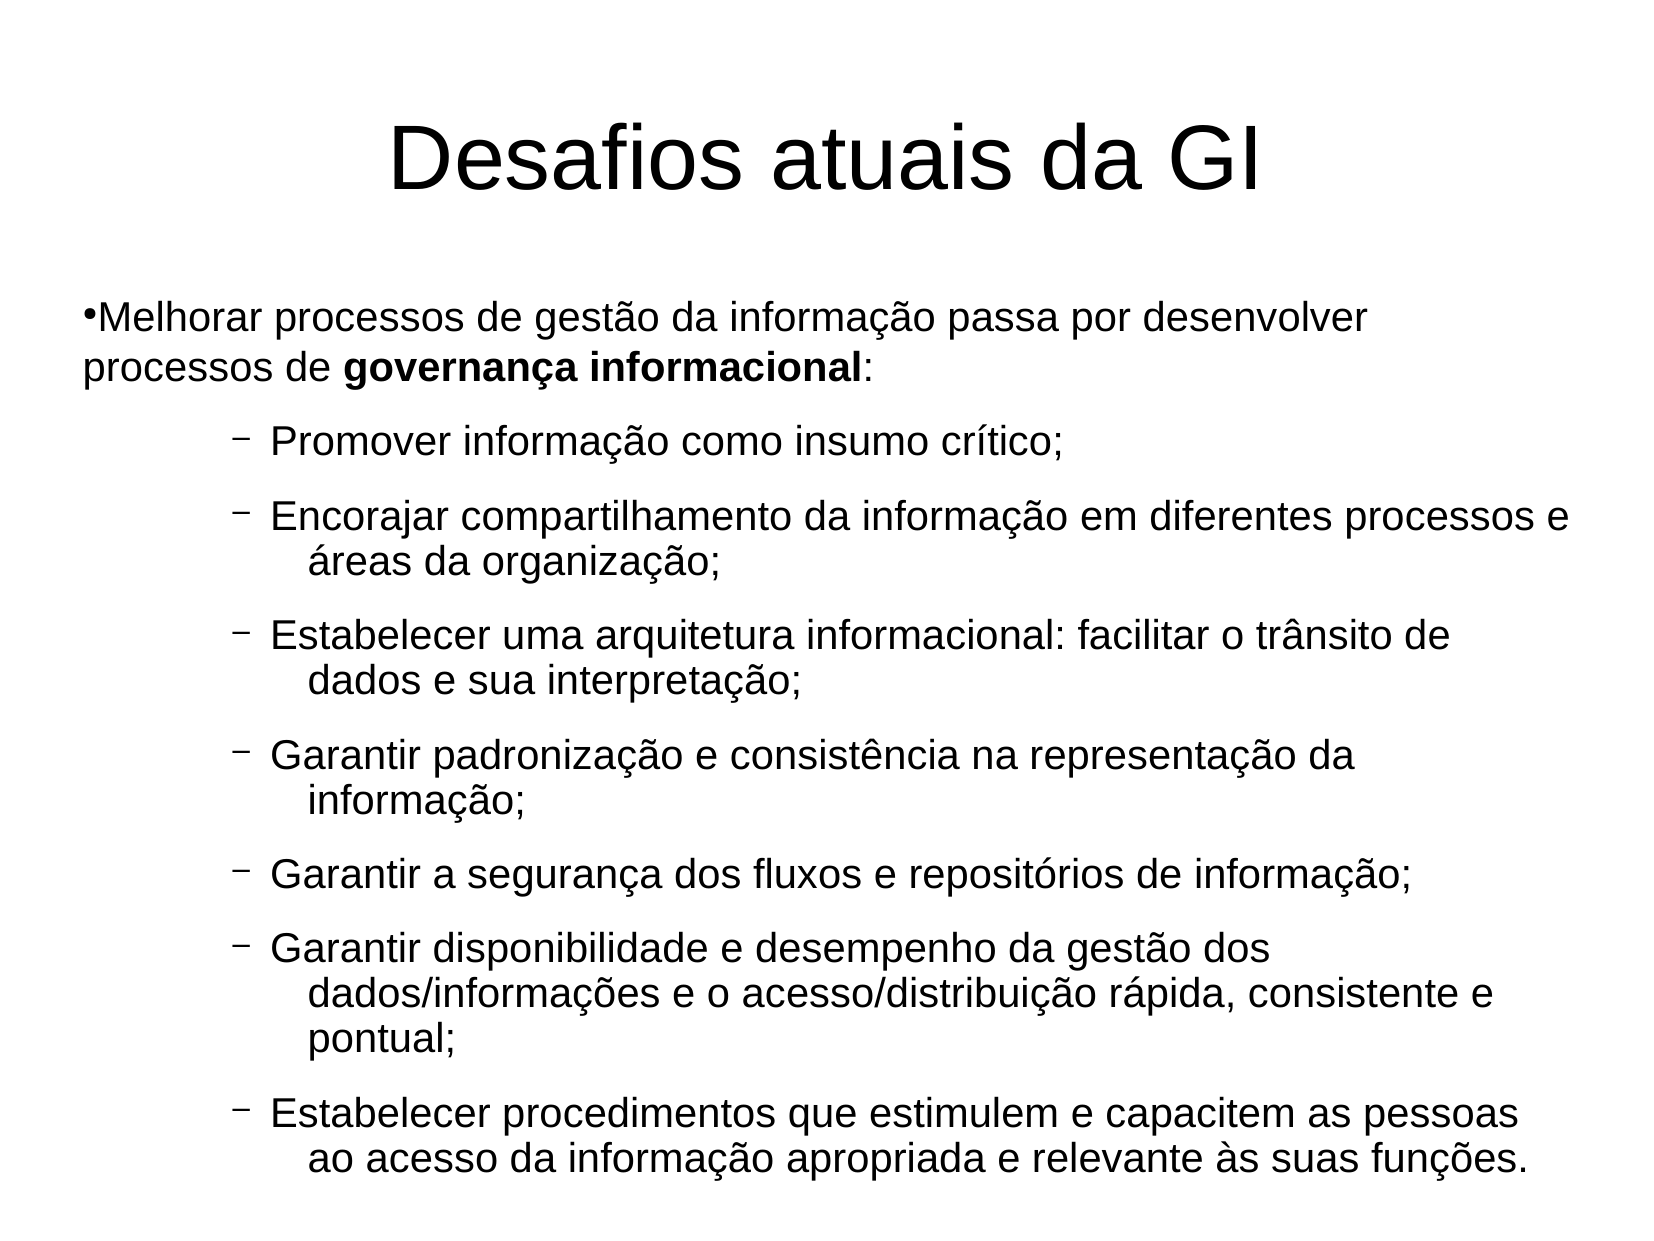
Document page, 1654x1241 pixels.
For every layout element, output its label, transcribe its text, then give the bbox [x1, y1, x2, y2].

title Desafios atuais da GI [82, 49, 1571, 257]
list Melhorar processos de gestão da informação passa por desenvolver processos de governança informacional: Promover informação como insumo crítico; Encorajar compartilhamento da informação em diferentes processos e áreas da organização; Estabelecer uma arquitetura informacional: facilitar o trânsito de dados e sua interpretação; Garantir padronização e consistência na representação da informação; Garantir a segurança dos fluxos e repositórios de informação; Garantir disponibilidade e desempenho da gestão dos dados/informações e o acesso/distribuição rápida, consistente e pontual; Estabelecer procedimentos que estimulem e capacitem as pessoas ao acesso da informação apropriada e relevante às suas funções. [82, 290, 1571, 1010]
